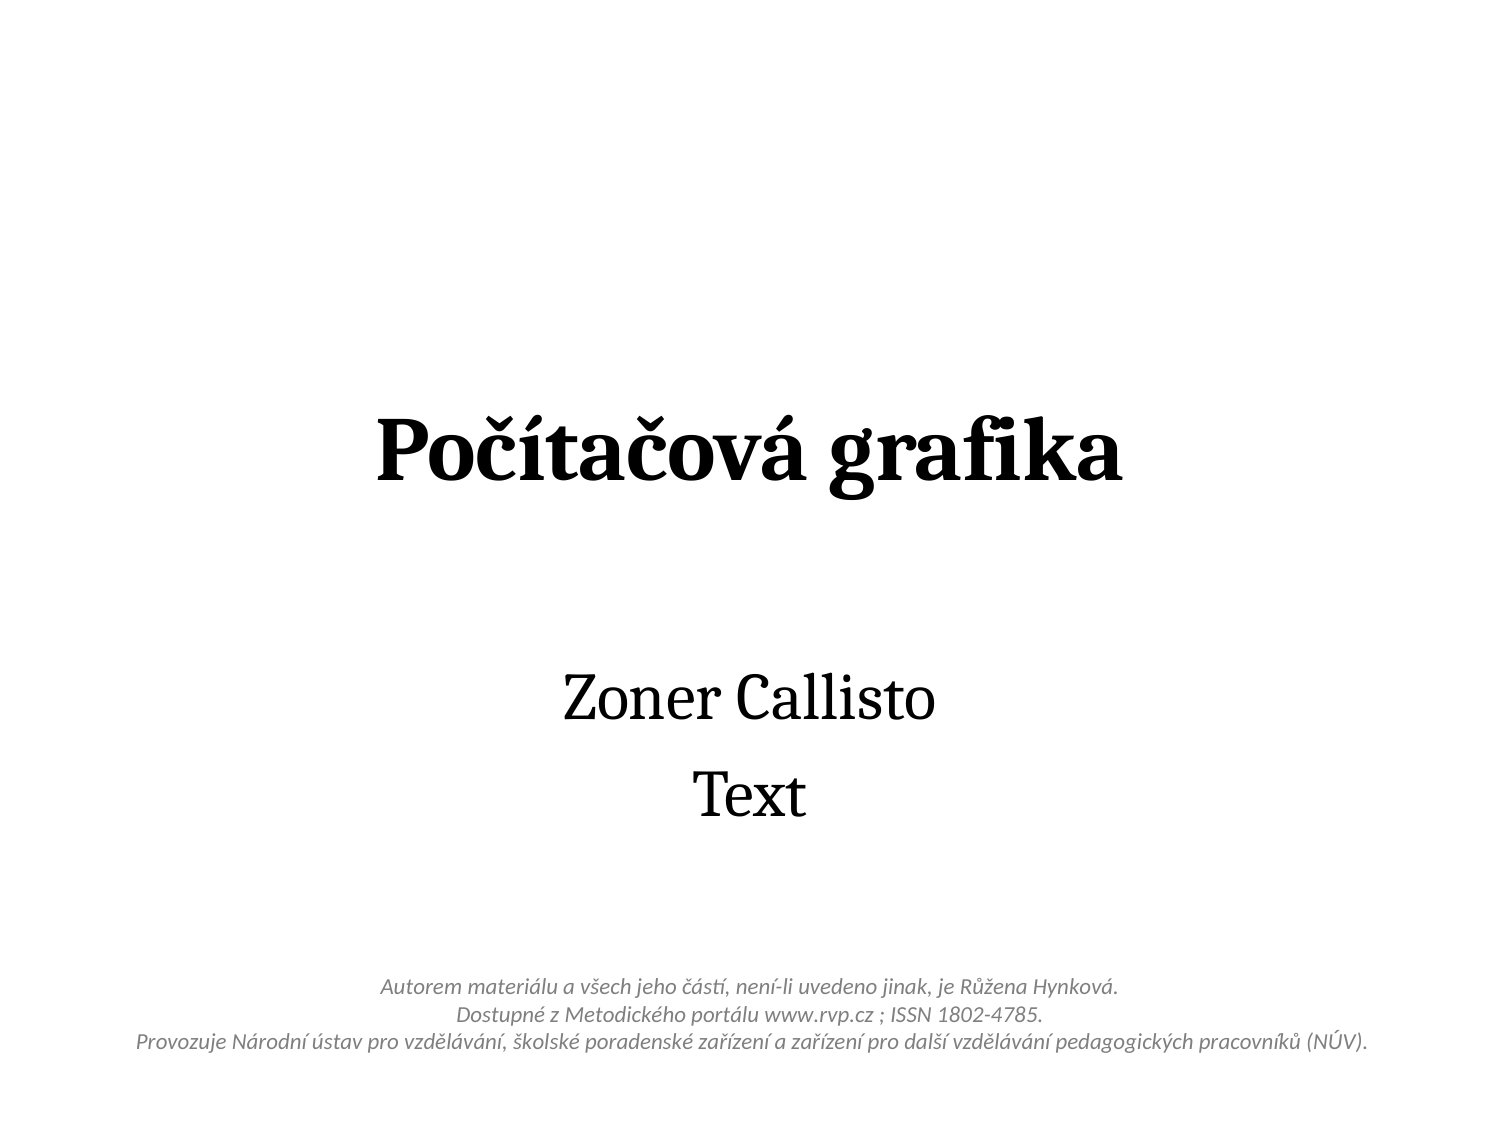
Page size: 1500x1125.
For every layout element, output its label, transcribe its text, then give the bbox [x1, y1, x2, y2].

text_box Zoner Callisto Text [0, 645, 1500, 933]
text_box Autorem materiálu a všech jeho částí, není-li uvedeno jinak, je Růžena Hynková. Dostupné z Metodického portálu www.rvp.cz ; ISSN 1802-4785. Provozuje Národní ústav pro vzdělávání, školské poradenské zařízení a zařízení pro další vzdělávání pedagogických pracovníků (NÚV). [3, 964, 1500, 1062]
title Počítačová grafika [0, 349, 1500, 538]
